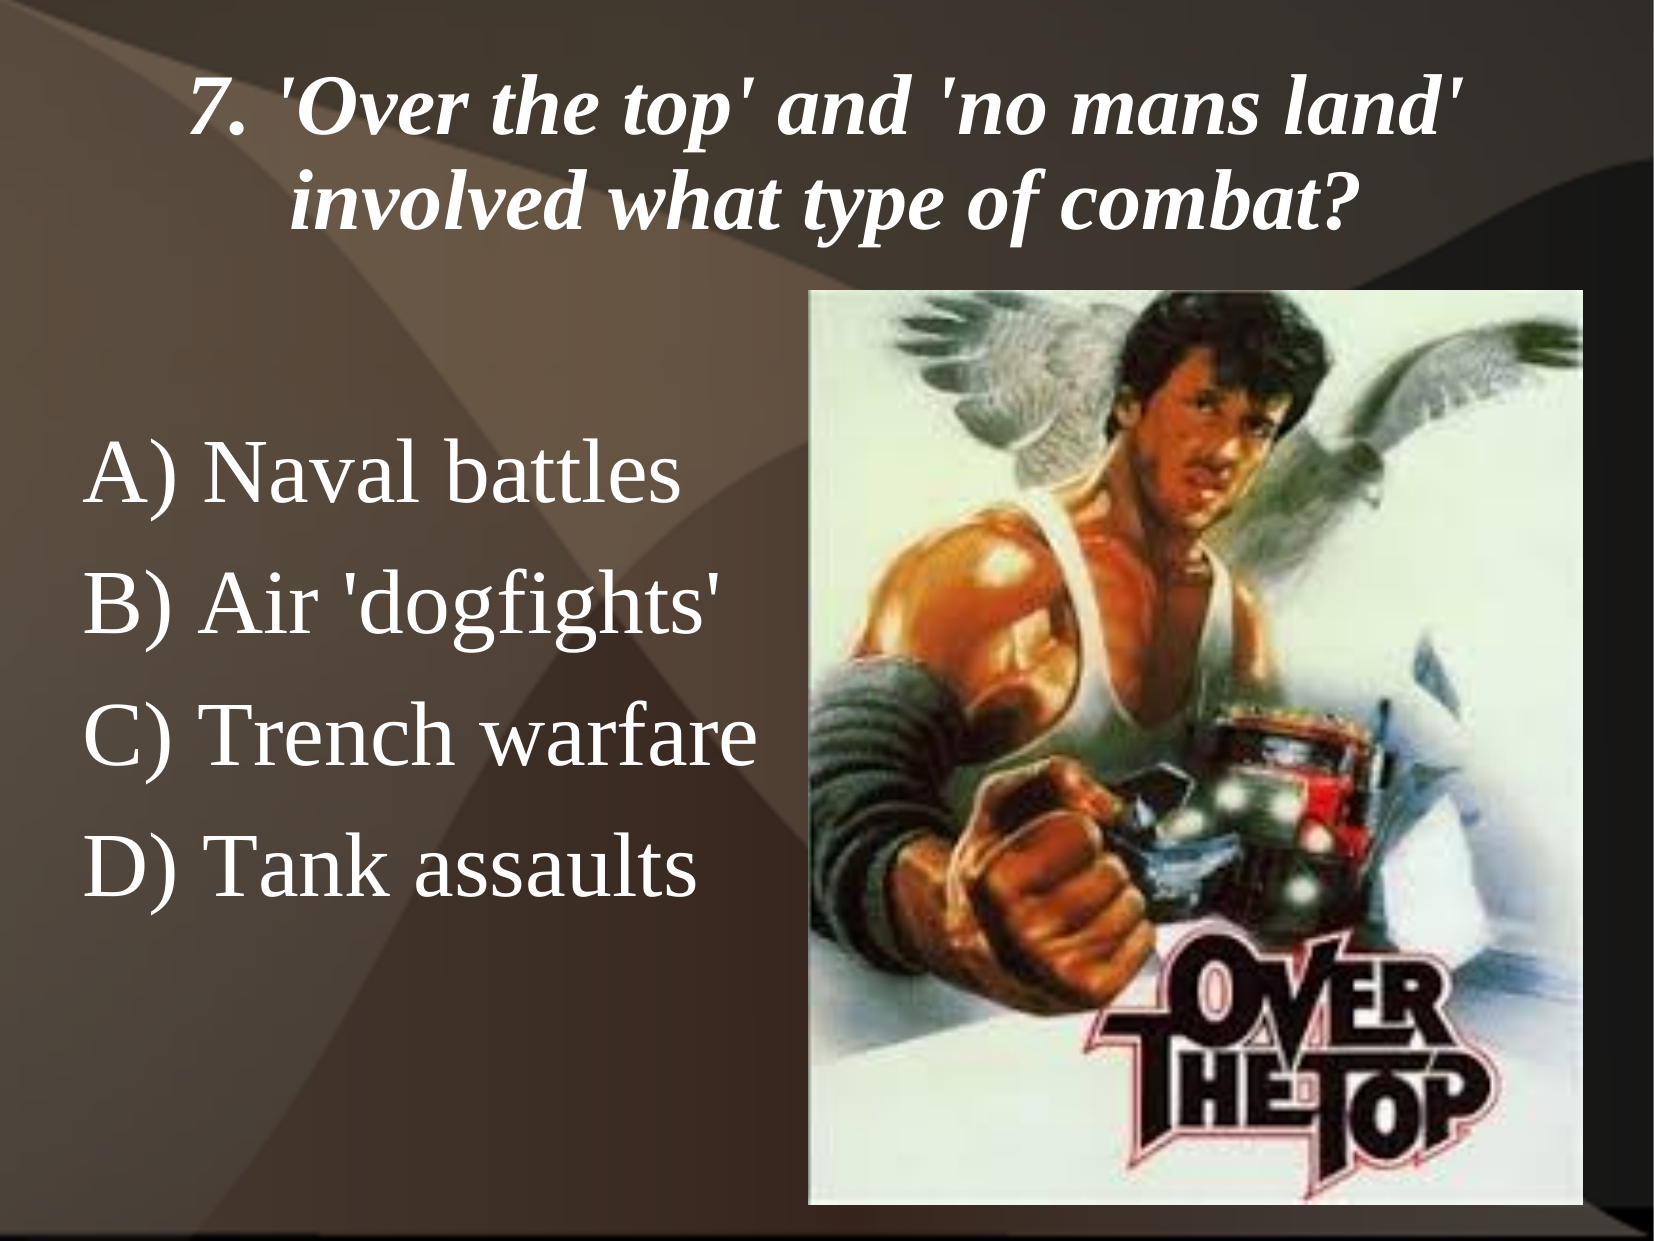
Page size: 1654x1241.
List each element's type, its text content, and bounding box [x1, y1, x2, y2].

list A) Naval battles B) Air 'dogfights' C) Trench warfare D) Tank assaults [82, 290, 808, 1010]
picture [0, 0, 1654, 1241]
title 7. 'Over the top' and 'no mans land' involved what type of combat? [82, 49, 1571, 257]
